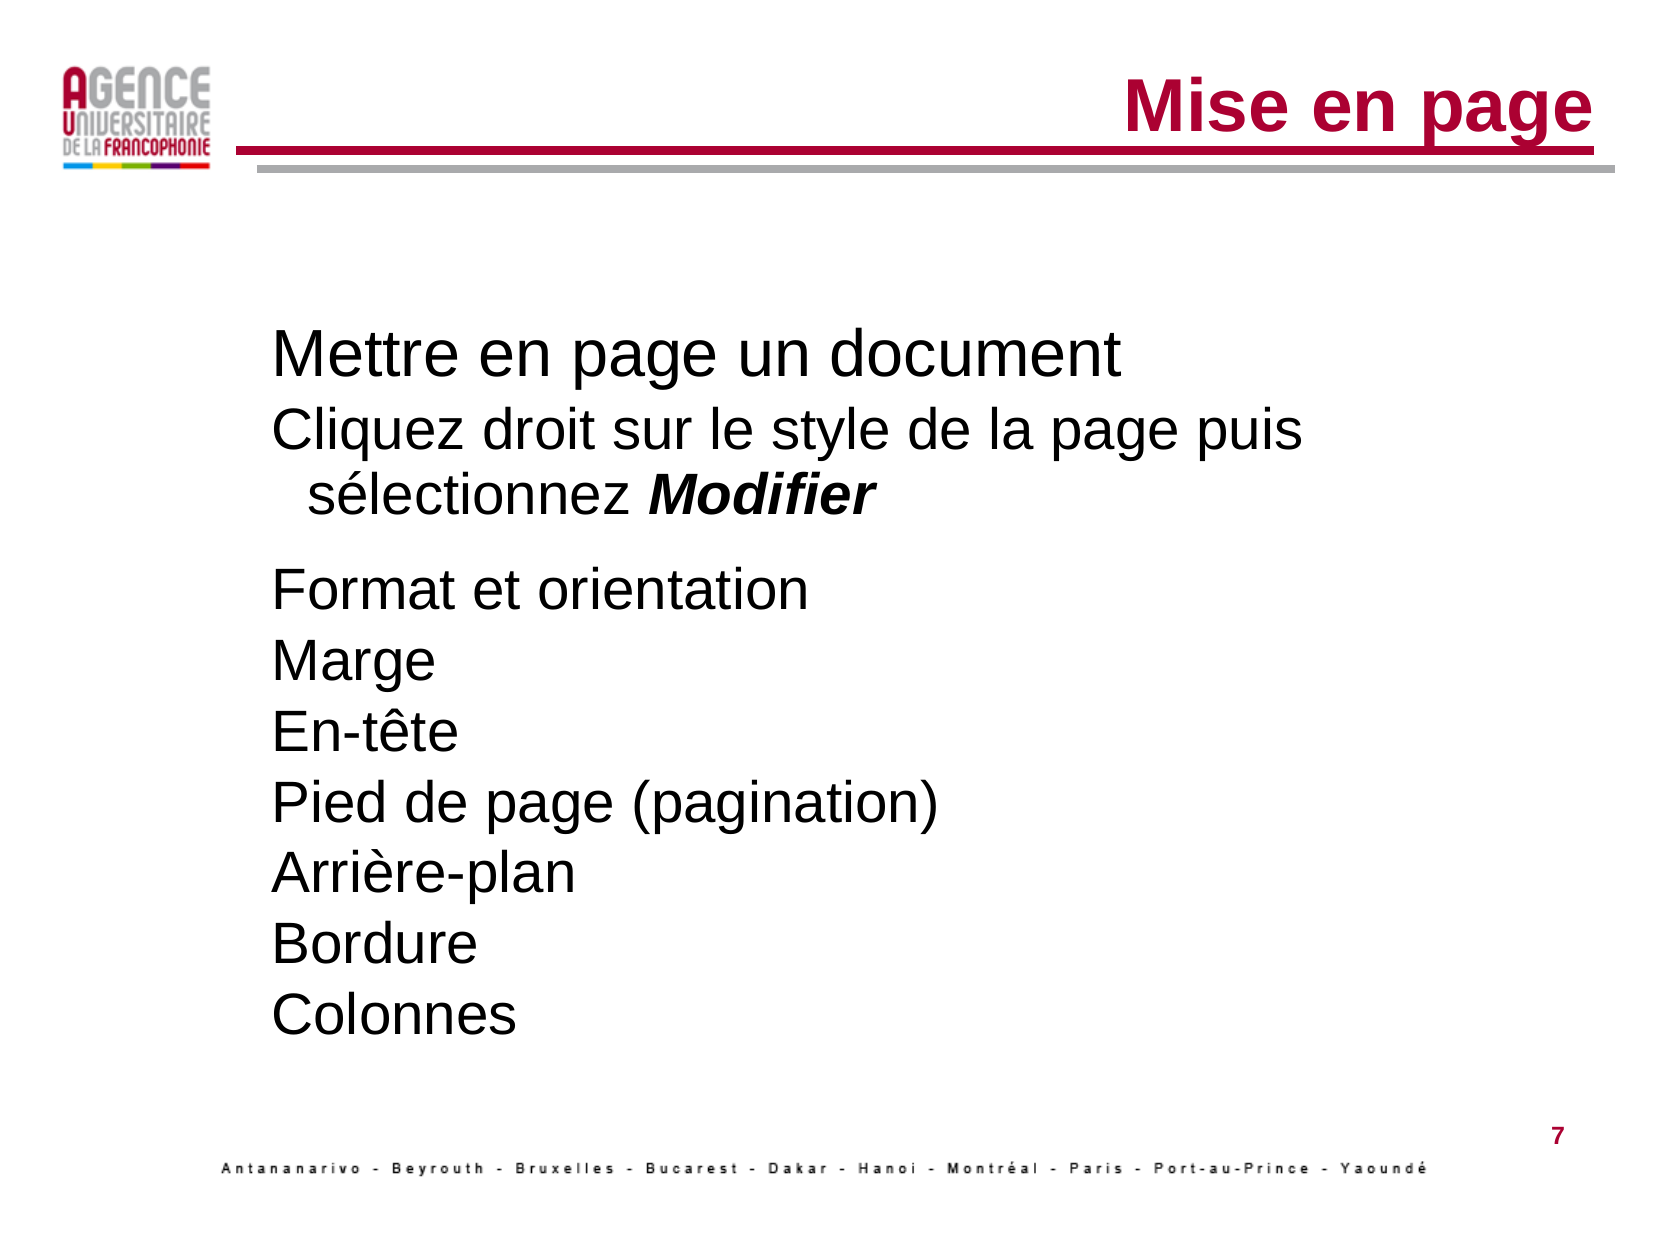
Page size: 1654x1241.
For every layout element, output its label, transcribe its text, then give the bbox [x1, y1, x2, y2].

subtitle Mettre en page un document Cliquez droit sur le style de la page puis sélectionnez Modifier Format et orientation Marge En-tête Pied de page (pagination) Arrière-plan Bordure Colonnes [236, 241, 1595, 1123]
title Mise en page [236, 59, 1595, 151]
picture [29, 29, 1625, 1241]
